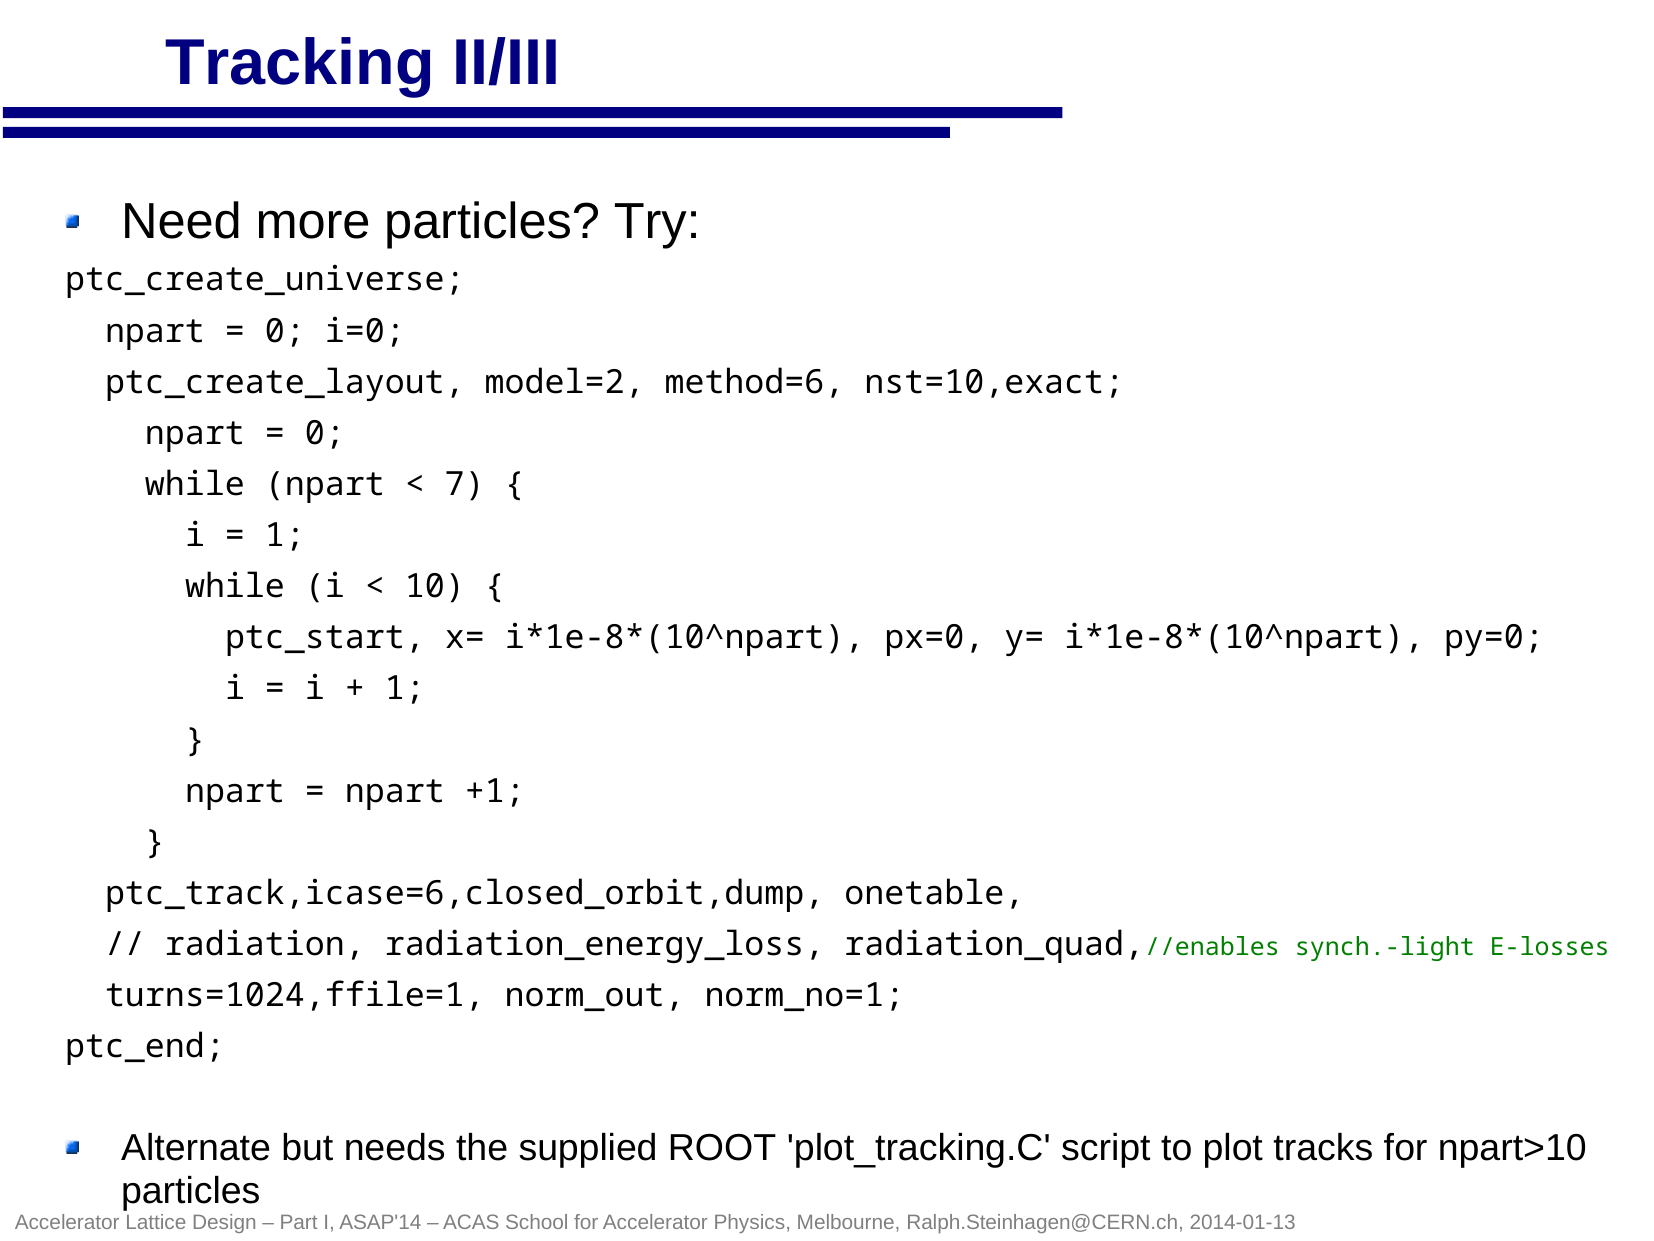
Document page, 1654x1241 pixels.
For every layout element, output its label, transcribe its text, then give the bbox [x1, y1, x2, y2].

title Tracking II/III [165, 0, 1323, 124]
list Need more particles? Try: ptc_create_universe; npart = 0; i=0; ptc_create_layout, model=2, method=6, nst=10,exact; npart = 0; while (npart < 7) { i = 1; while (i < 10) { ptc_start, x= i*1e-8*(10^npart), px=0, y= i*1e-8*(10^npart), py=0; i = i + 1; } npart = npart +1; } ptc_track,icase=6,closed_orbit,dump, onetable, // radiation, radiation_energy_loss, radiation_quad,//enables synch.-light E-losses turns=1024,ffile=1, norm_out, norm_no=1; ptc_end; Alternate but needs the supplied ROOT 'plot_tracking.C' script to plot tracks for npart>10 particles [65, 192, 1628, 1227]
